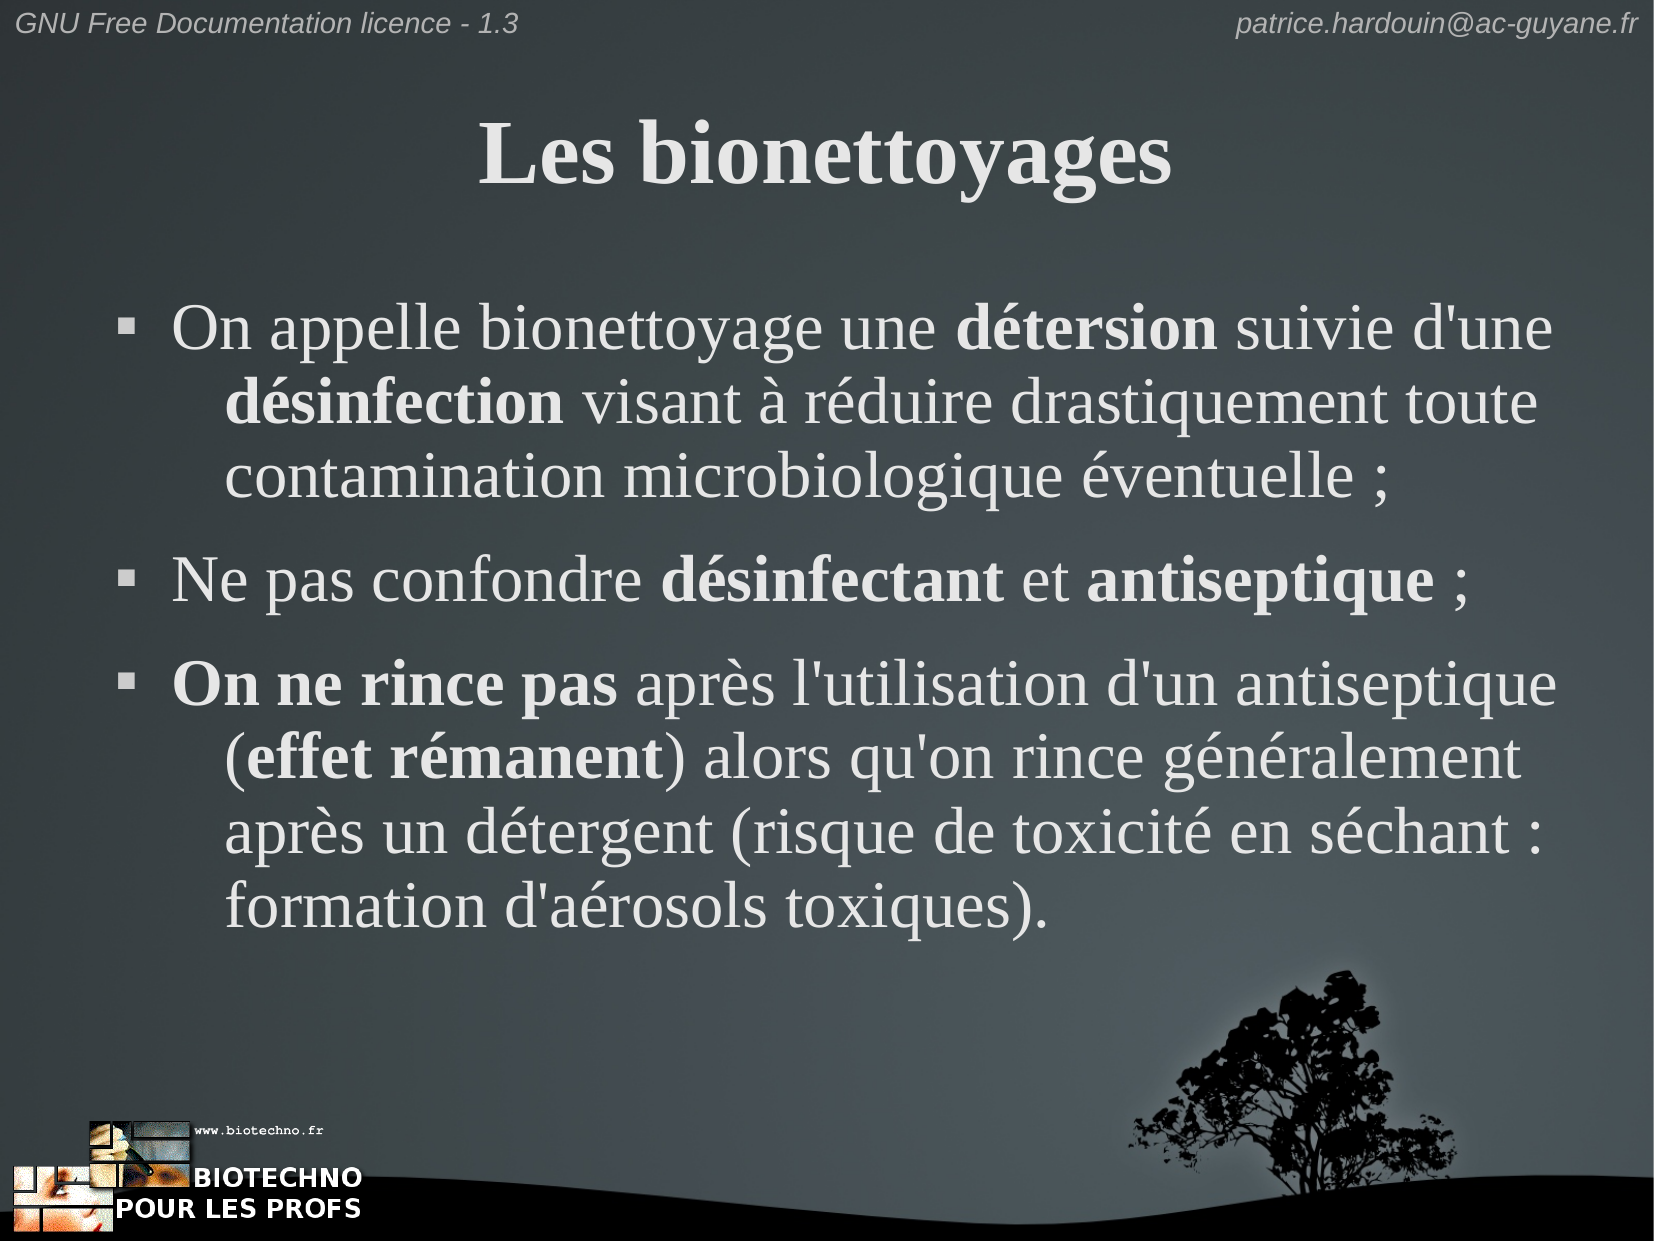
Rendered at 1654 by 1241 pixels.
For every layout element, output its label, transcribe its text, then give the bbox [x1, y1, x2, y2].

list On appelle bionettoyage une détersion suivie d'une désinfection visant à réduire drastiquement toute contamination microbiologique éventuelle ; Ne pas confondre désinfectant et antiseptique ; On ne rince pas après l'utilisation d'un antiseptique (effet rémanent) alors qu'on rince généralement après un détergent (risque de toxicité en séchant : formation d'aérosols toxiques). [82, 290, 1571, 1094]
title Les bionettoyages [82, 56, 1571, 250]
picture [0, 0, 1654, 1241]
